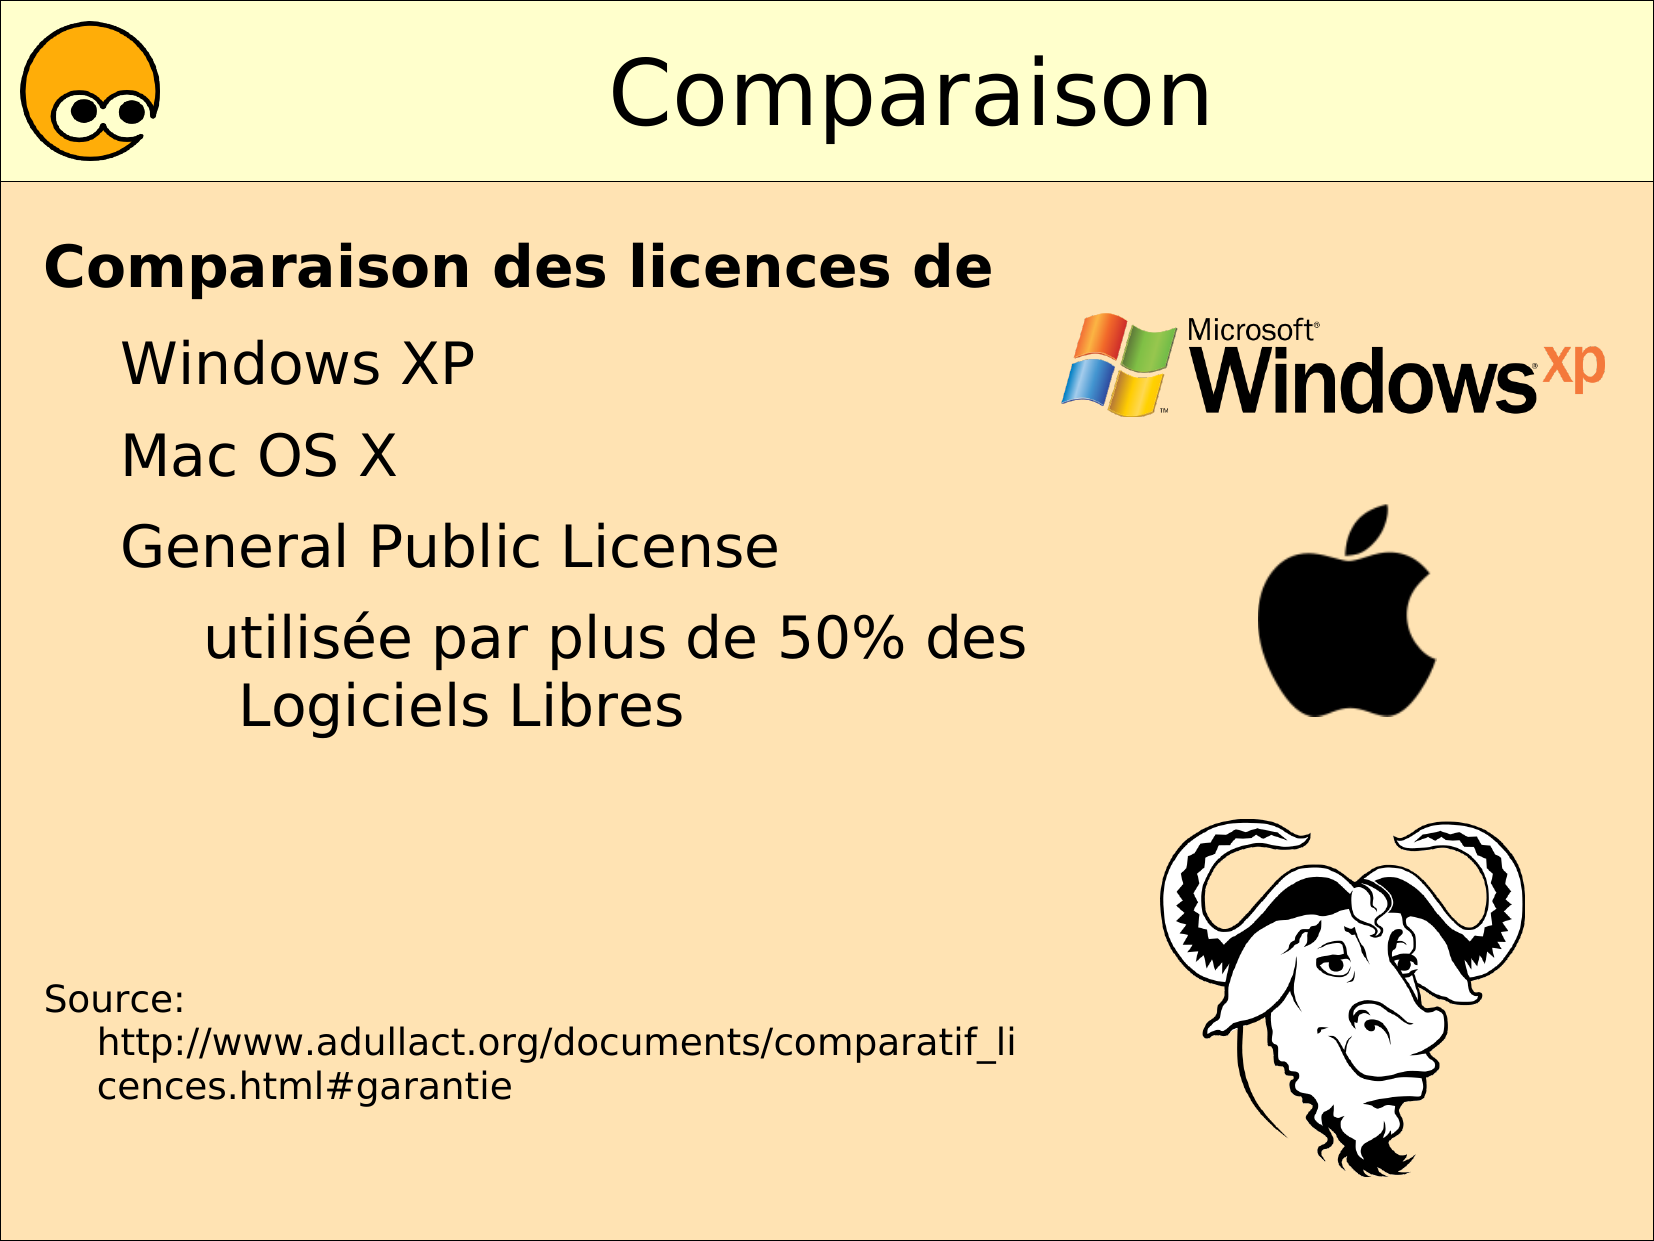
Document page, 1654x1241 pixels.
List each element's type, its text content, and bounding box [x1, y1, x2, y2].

picture [20, 21, 160, 161]
title Comparaison [203, 33, 1620, 154]
list Comparaison des licences de Windows XP Mac OS X General Public License utilisée par plus de 50% des Logiciels Libres Source: http://www.adullact.org/documents/comparatif_licences.html#garantie [26, 233, 1031, 1176]
picture [1258, 503, 1437, 717]
picture [1160, 819, 1525, 1177]
picture [1061, 313, 1605, 417]
